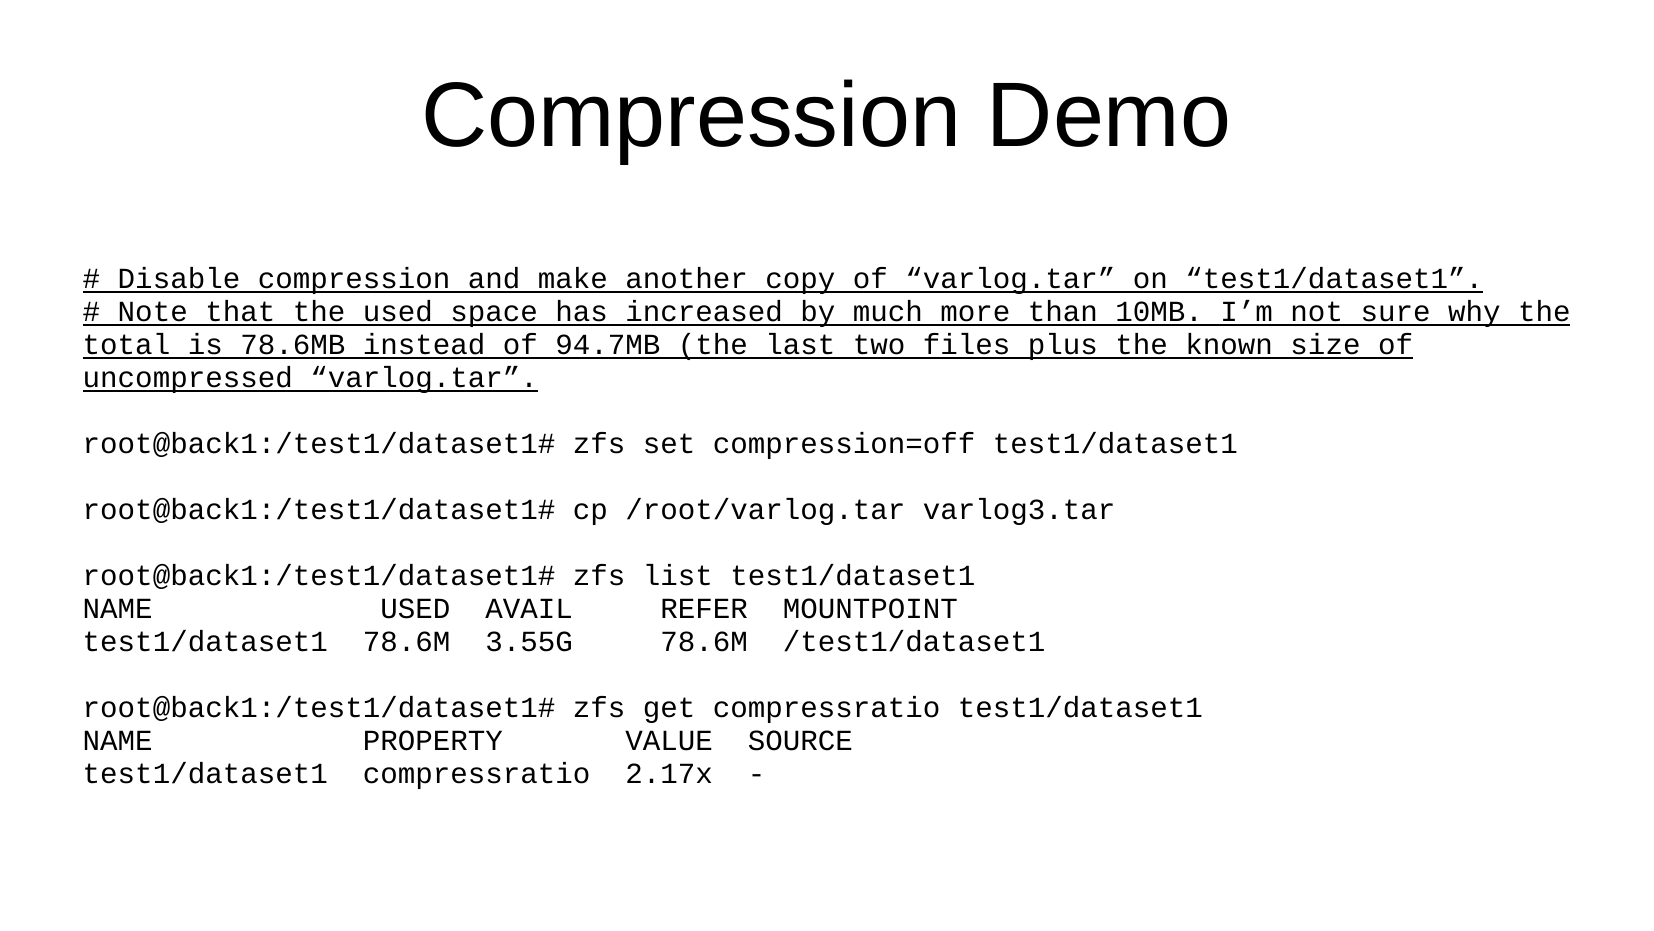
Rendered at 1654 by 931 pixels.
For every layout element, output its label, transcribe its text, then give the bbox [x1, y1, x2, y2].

subtitle # Disable compression and make another copy of “varlog.tar” on “test1/dataset1”. # Note that the used space has increased by much more than 10MB. I’m not sure why the total is 78.6MB instead of 94.7MB (the last two files plus the known size of uncompressed “varlog.tar”. root@back1:/test1/dataset1# zfs set compression=off test1/dataset1 root@back1:/test1/dataset1# cp /root/varlog.tar varlog3.tar root@back1:/test1/dataset1# zfs list test1/dataset1 NAME USED AVAIL REFER MOUNTPOINT test1/dataset1 78.6M 3.55G 78.6M /test1/dataset1 root@back1:/test1/dataset1# zfs get compressratio test1/dataset1 NAME PROPERTY VALUE SOURCE test1/dataset1 compressratio 2.17x - [82, 258, 1571, 799]
title Compression Demo [82, 37, 1571, 193]
